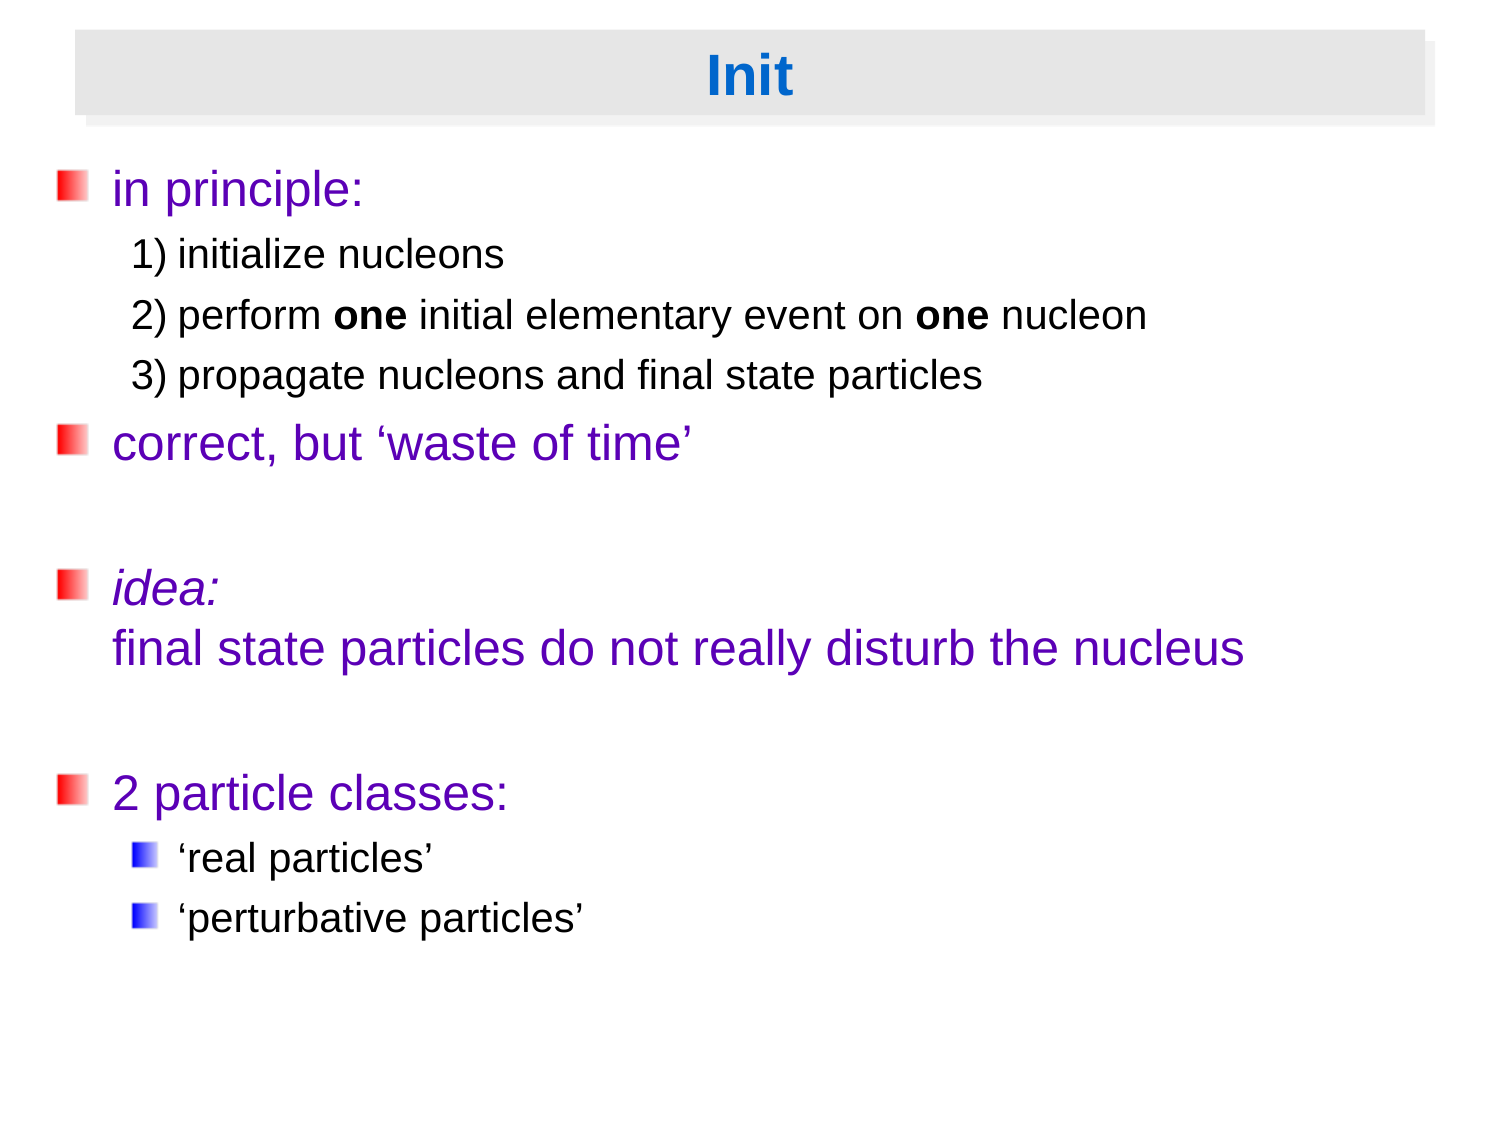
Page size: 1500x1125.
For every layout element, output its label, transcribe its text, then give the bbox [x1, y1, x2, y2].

list in principle: initialize nucleons perform one initial elementary event on one nucleon propagate nucleons and final state particles correct, but ‘waste of time’ idea: final state particles do not really disturb the nucleus 2 particle classes: ‘real particles’ ‘perturbative particles’ [41, 148, 1459, 1093]
title Init [75, 29, 1426, 116]
